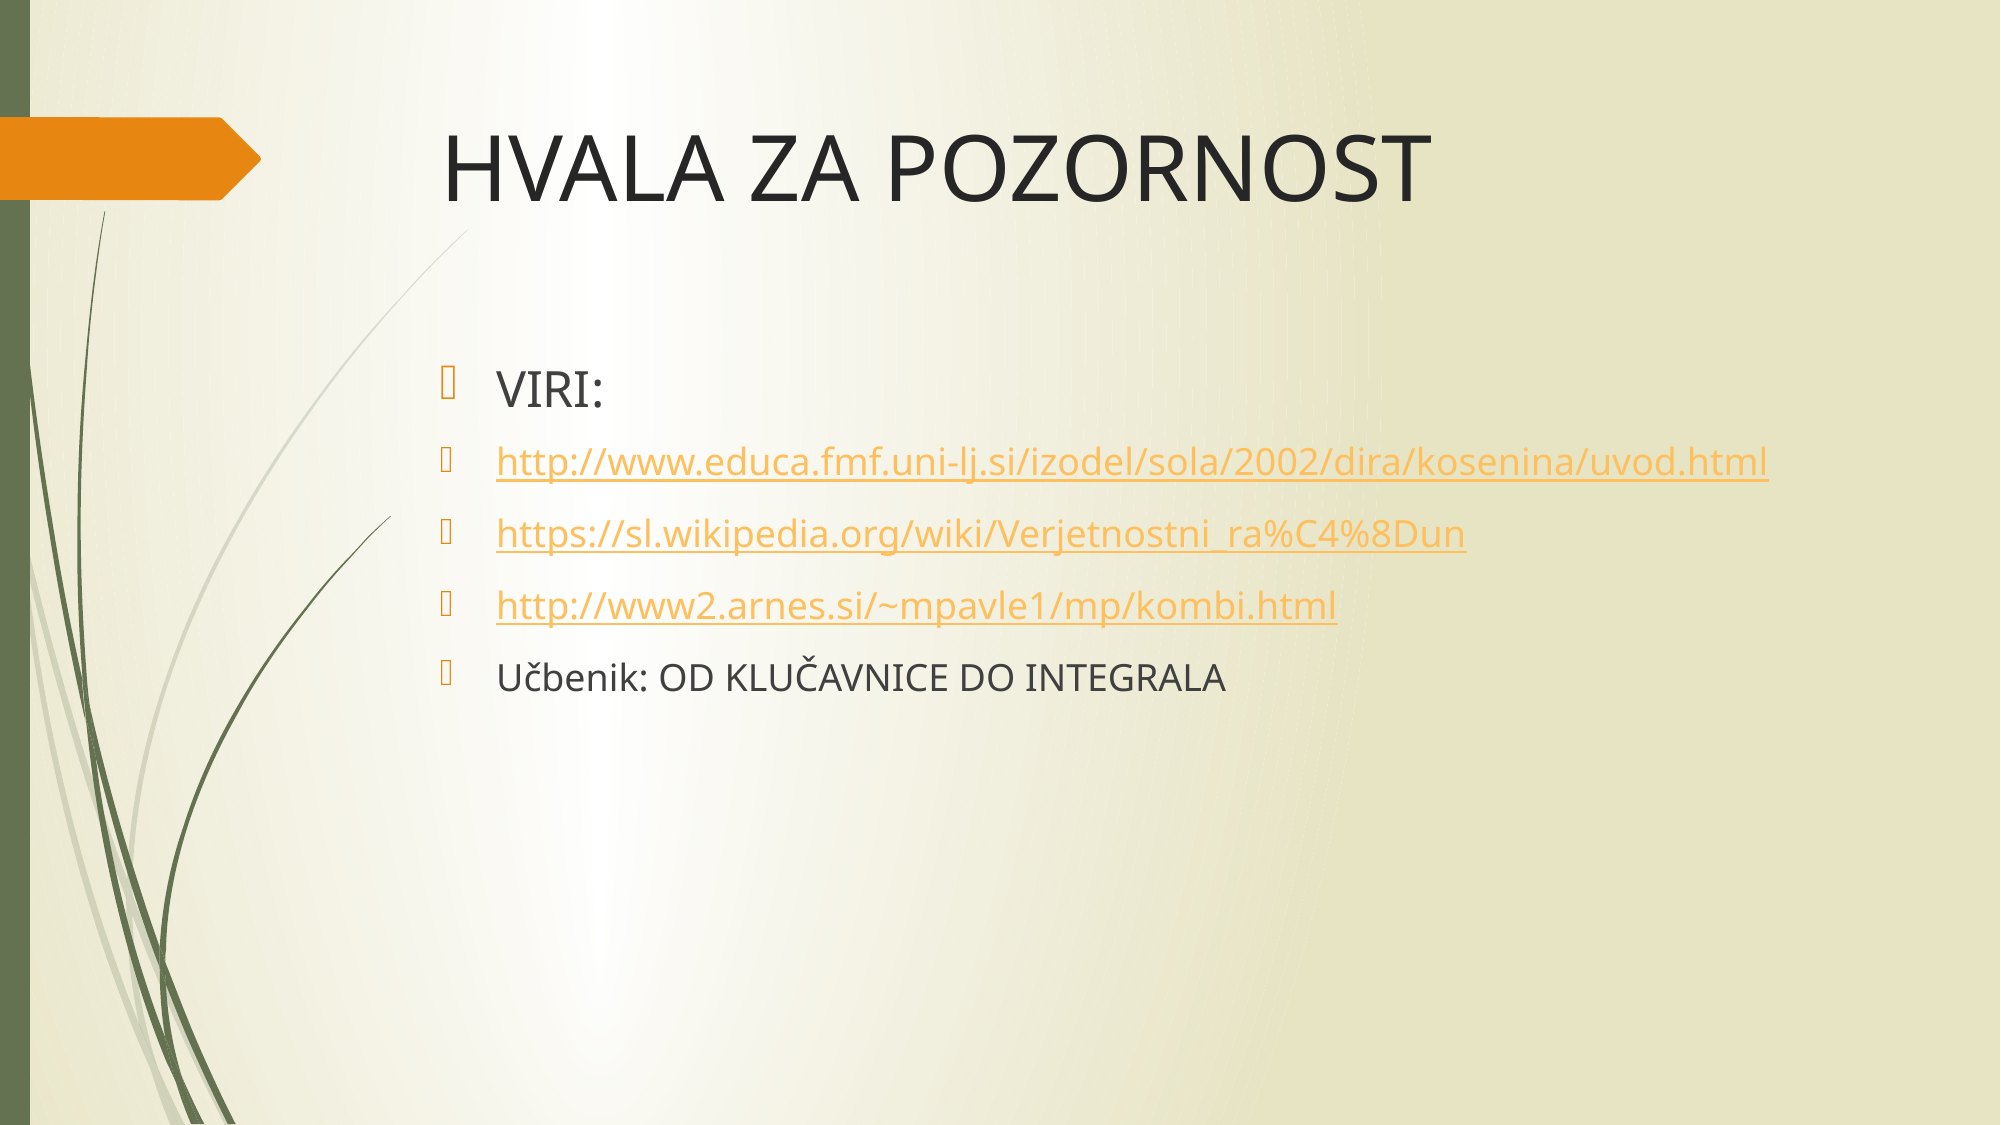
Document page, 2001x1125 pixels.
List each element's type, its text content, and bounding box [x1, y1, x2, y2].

title HVALA ZA POZORNOST [425, 102, 1888, 313]
list VIRI: http://www.educa.fmf.uni-lj.si/izodel/sola/2002/dira/kosenina/uvod.html https://sl.wikipedia.org/wiki/Verjetnostni_ra%C4%8Dun http://www2.arnes.si/~mpavle1/mp/kombi.html Učbenik: OD KLUČAVNICE DO INTEGRALA [424, 350, 1888, 970]
